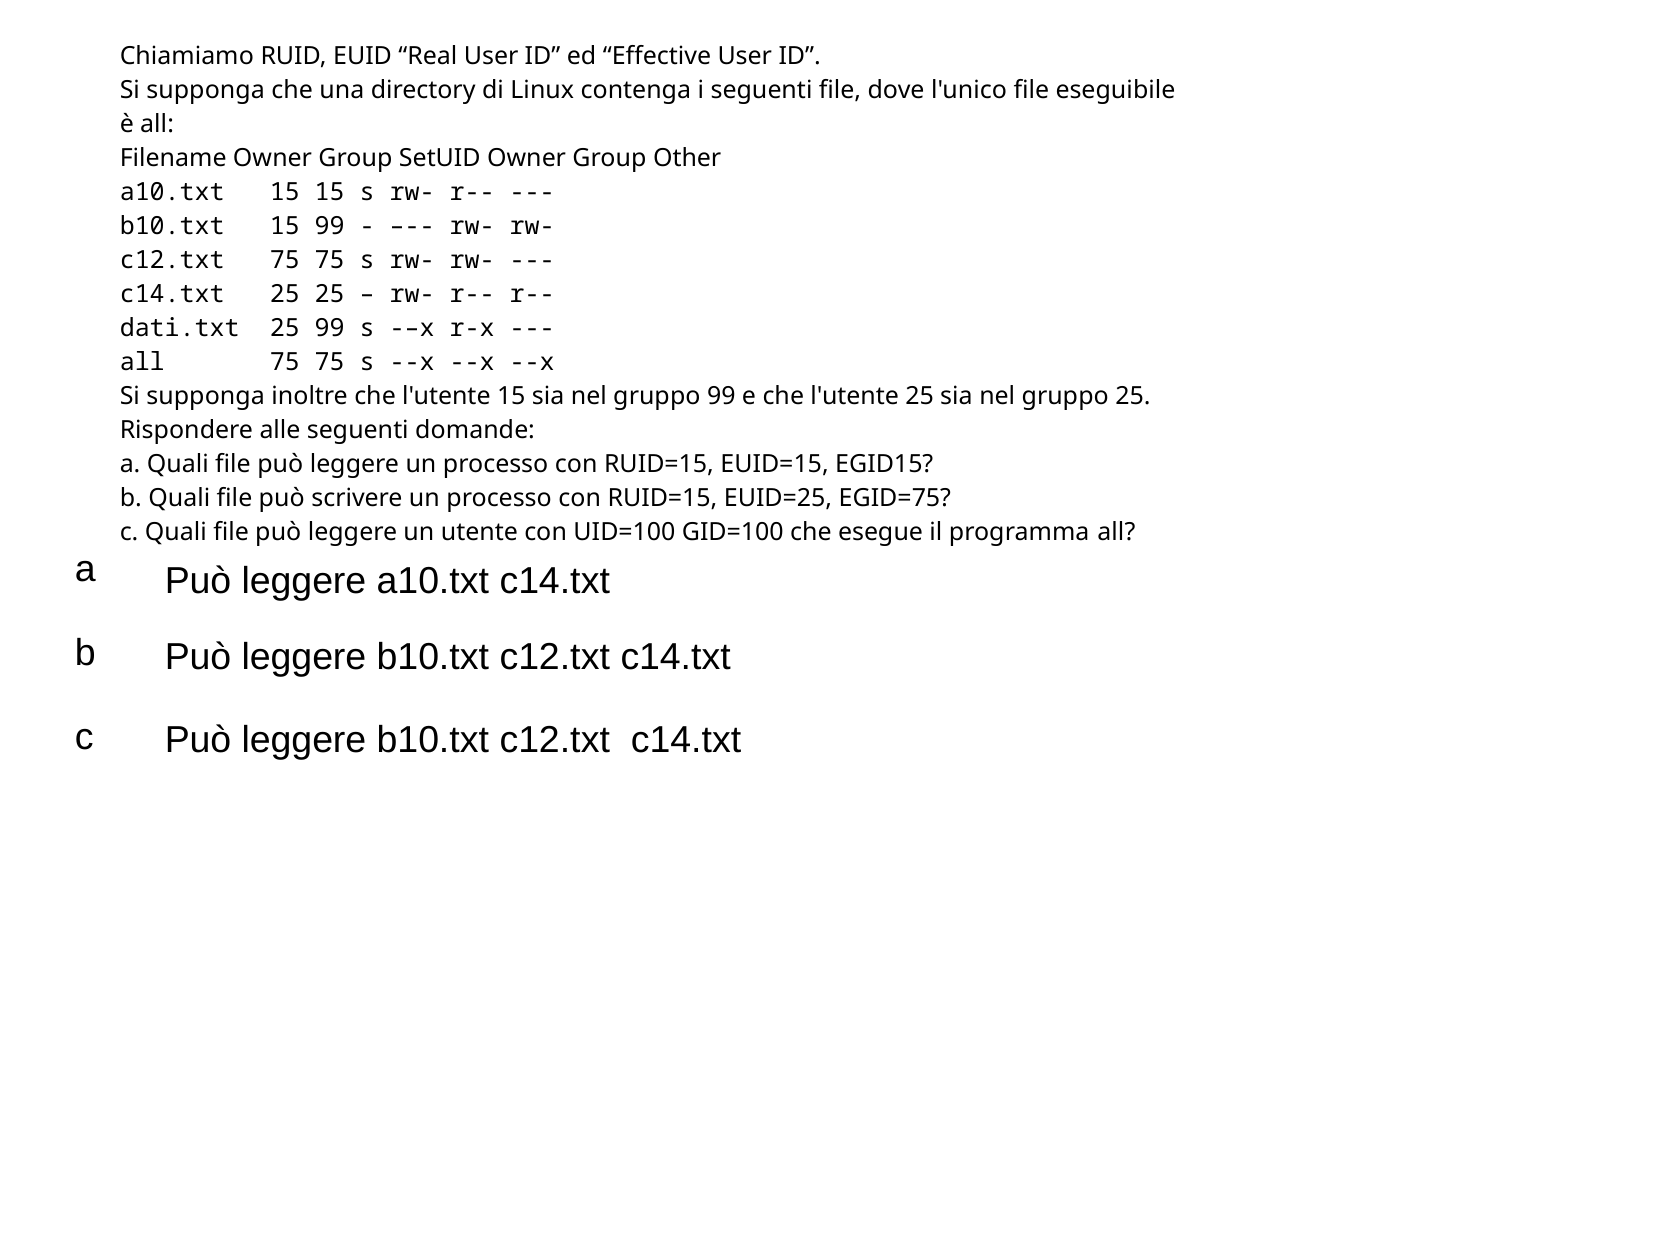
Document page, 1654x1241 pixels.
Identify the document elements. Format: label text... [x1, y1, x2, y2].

text_box Chiamiamo RUID, EUID “Real User ID” ed “Effective User ID”. Si supponga che una directory di Linux contenga i seguenti file, dove l'unico file eseguibile è all: Filename Owner Group SetUID Owner Group Other a10.txt 15 15 s rw- r-- --- b10.txt 15 99 - –-- rw- rw- c12.txt 75 75 s rw- rw- --- c14.txt 25 25 – rw- r-- r-- dati.txt 25 99 s -–x r-x --- all 75 75 s --x --x --x Si supponga inoltre che l'utente 15 sia nel gruppo 99 e che l'utente 25 sia nel gruppo 25. Rispondere alle seguenti domande: a. Quali file può leggere un processo con RUID=15, EUID=15, EGID15? b. Quali file può scrivere un processo con RUID=15, EUID=25, EGID=75? c. Quali file può leggere un utente con UID=100 GID=100 che esegue il programma all? [105, 30, 1587, 602]
text_box Può leggere a10.txt c14.txt [150, 551, 1096, 609]
text_box Può leggere b10.txt c12.txt c14.txt [150, 628, 1096, 686]
text_box a b c [60, 540, 121, 765]
text_box Può leggere b10.txt c12.txt c14.txt [150, 711, 1096, 769]
